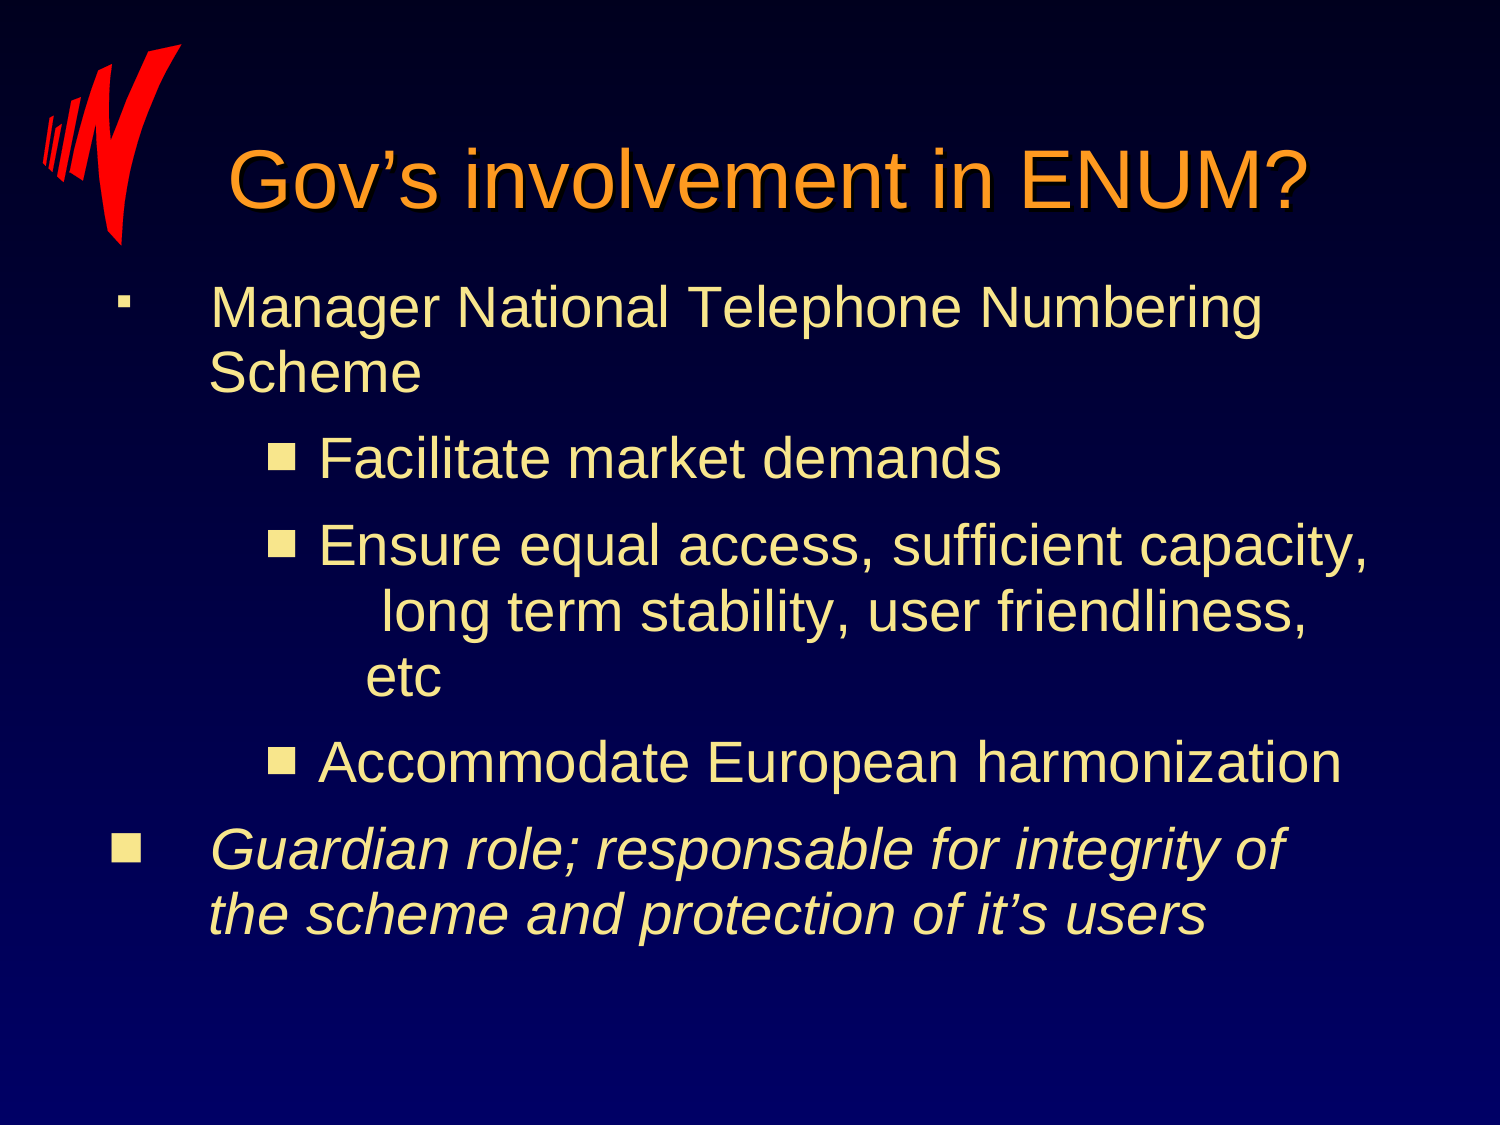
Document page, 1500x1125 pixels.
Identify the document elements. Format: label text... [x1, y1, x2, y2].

title Gov’s involvement in ENUM? [206, 90, 1332, 267]
list Manager National Telephone Numbering Scheme Facilitate market demands Ensure equal access, sufficient capacity, long term stability, user friendliness, etc Accommodate European harmonization Guardian role; responsable for integrity of the scheme and protection of it’s users [100, 267, 1388, 1037]
